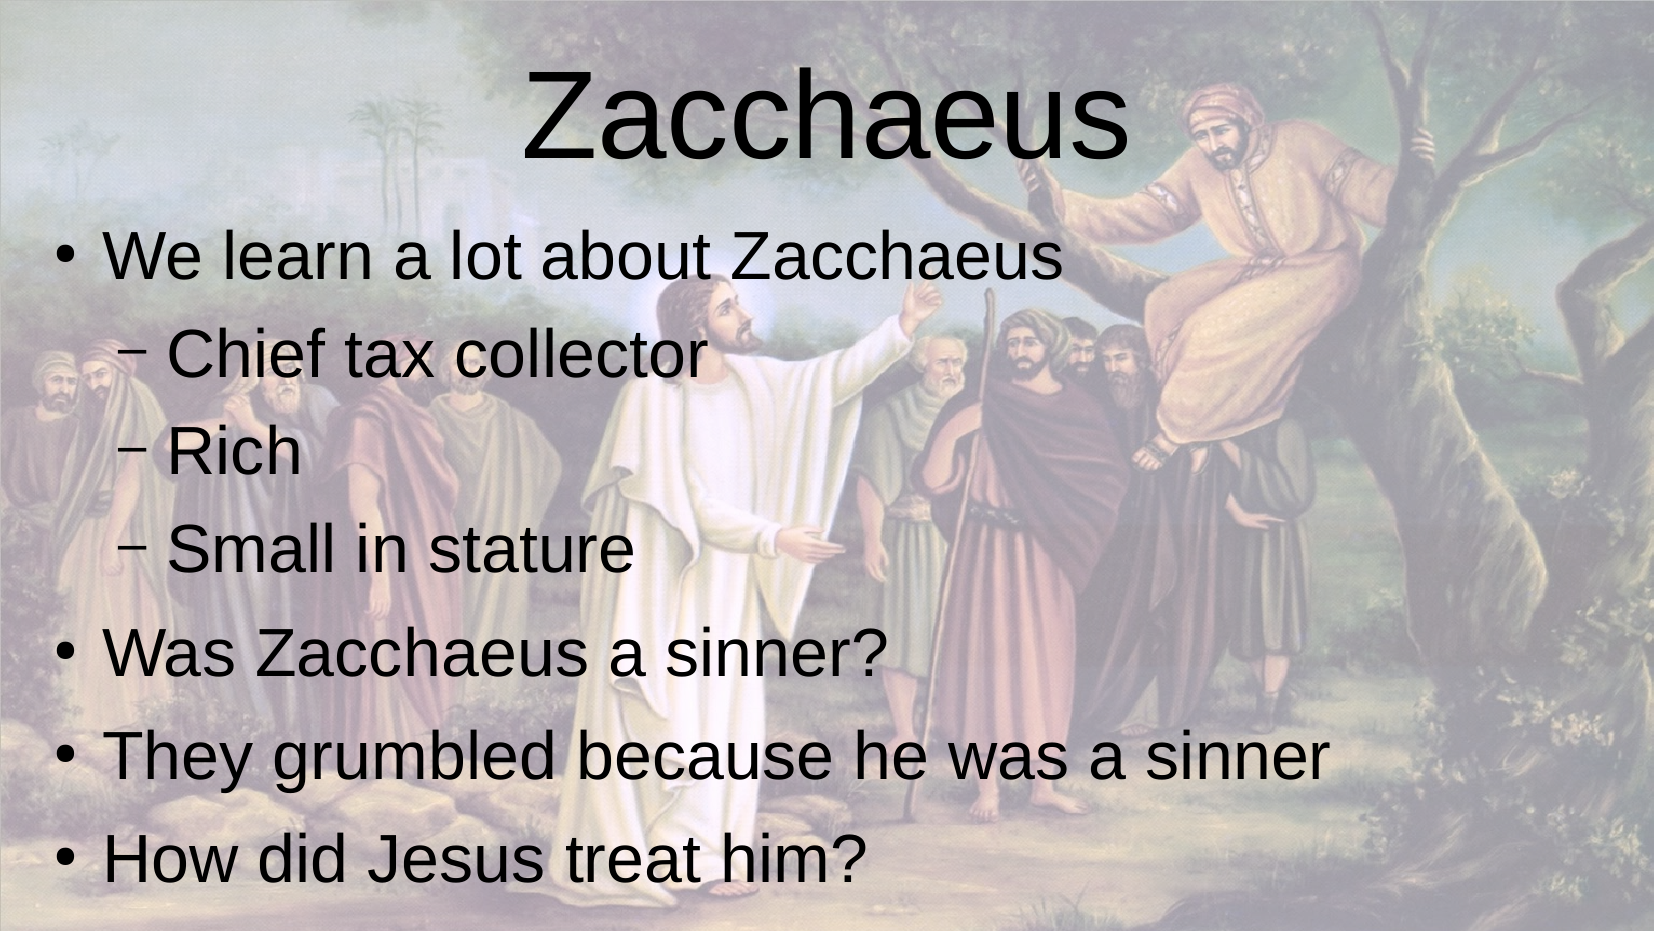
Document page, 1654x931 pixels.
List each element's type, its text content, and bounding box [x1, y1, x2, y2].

title Zacchaeus [82, 37, 1571, 193]
picture [0, 0, 1654, 931]
list We learn a lot about Zacchaeus Chief tax collector Rich Small in stature Was Zacchaeus a sinner? They grumbled because he was a sinner How did Jesus treat him? [37, 217, 1613, 901]
